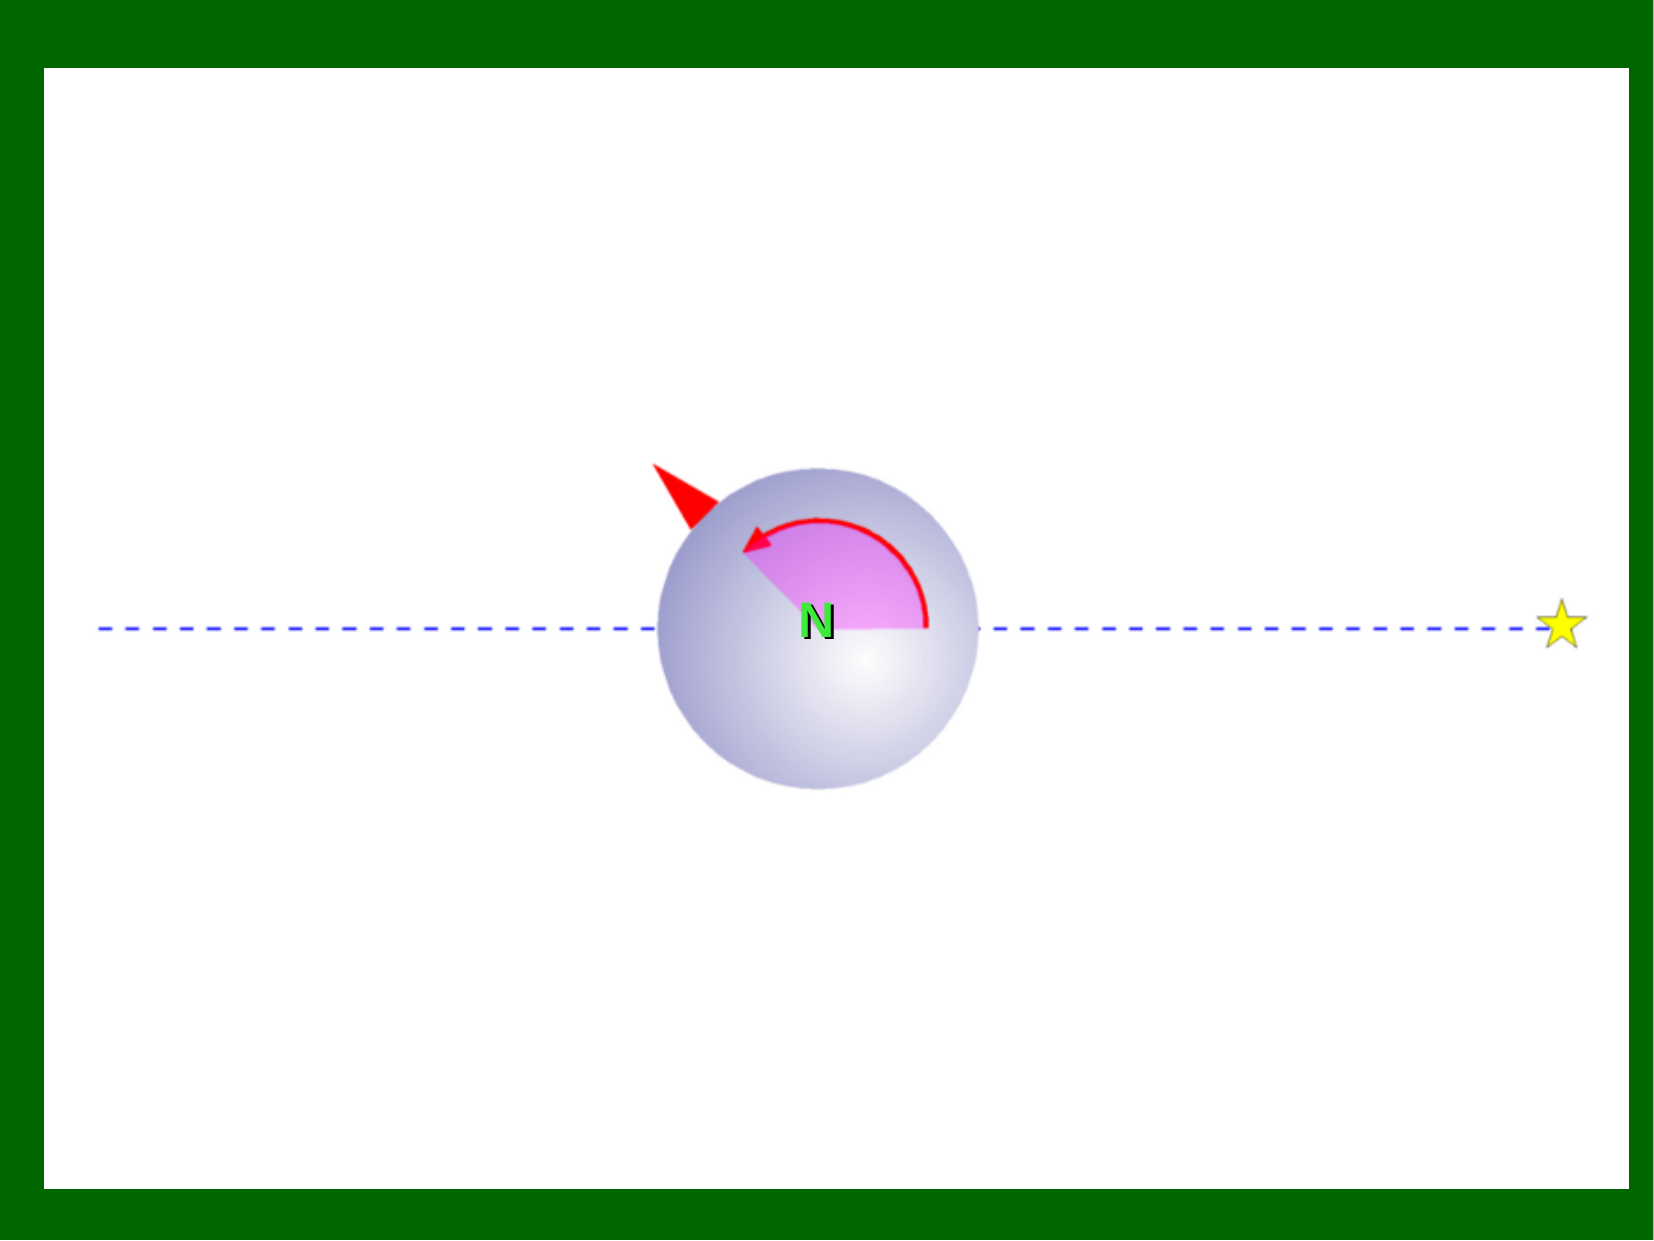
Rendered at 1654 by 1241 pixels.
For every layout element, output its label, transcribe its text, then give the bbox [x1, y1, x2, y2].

text_box N [783, 585, 850, 656]
picture [44, 68, 1629, 1189]
